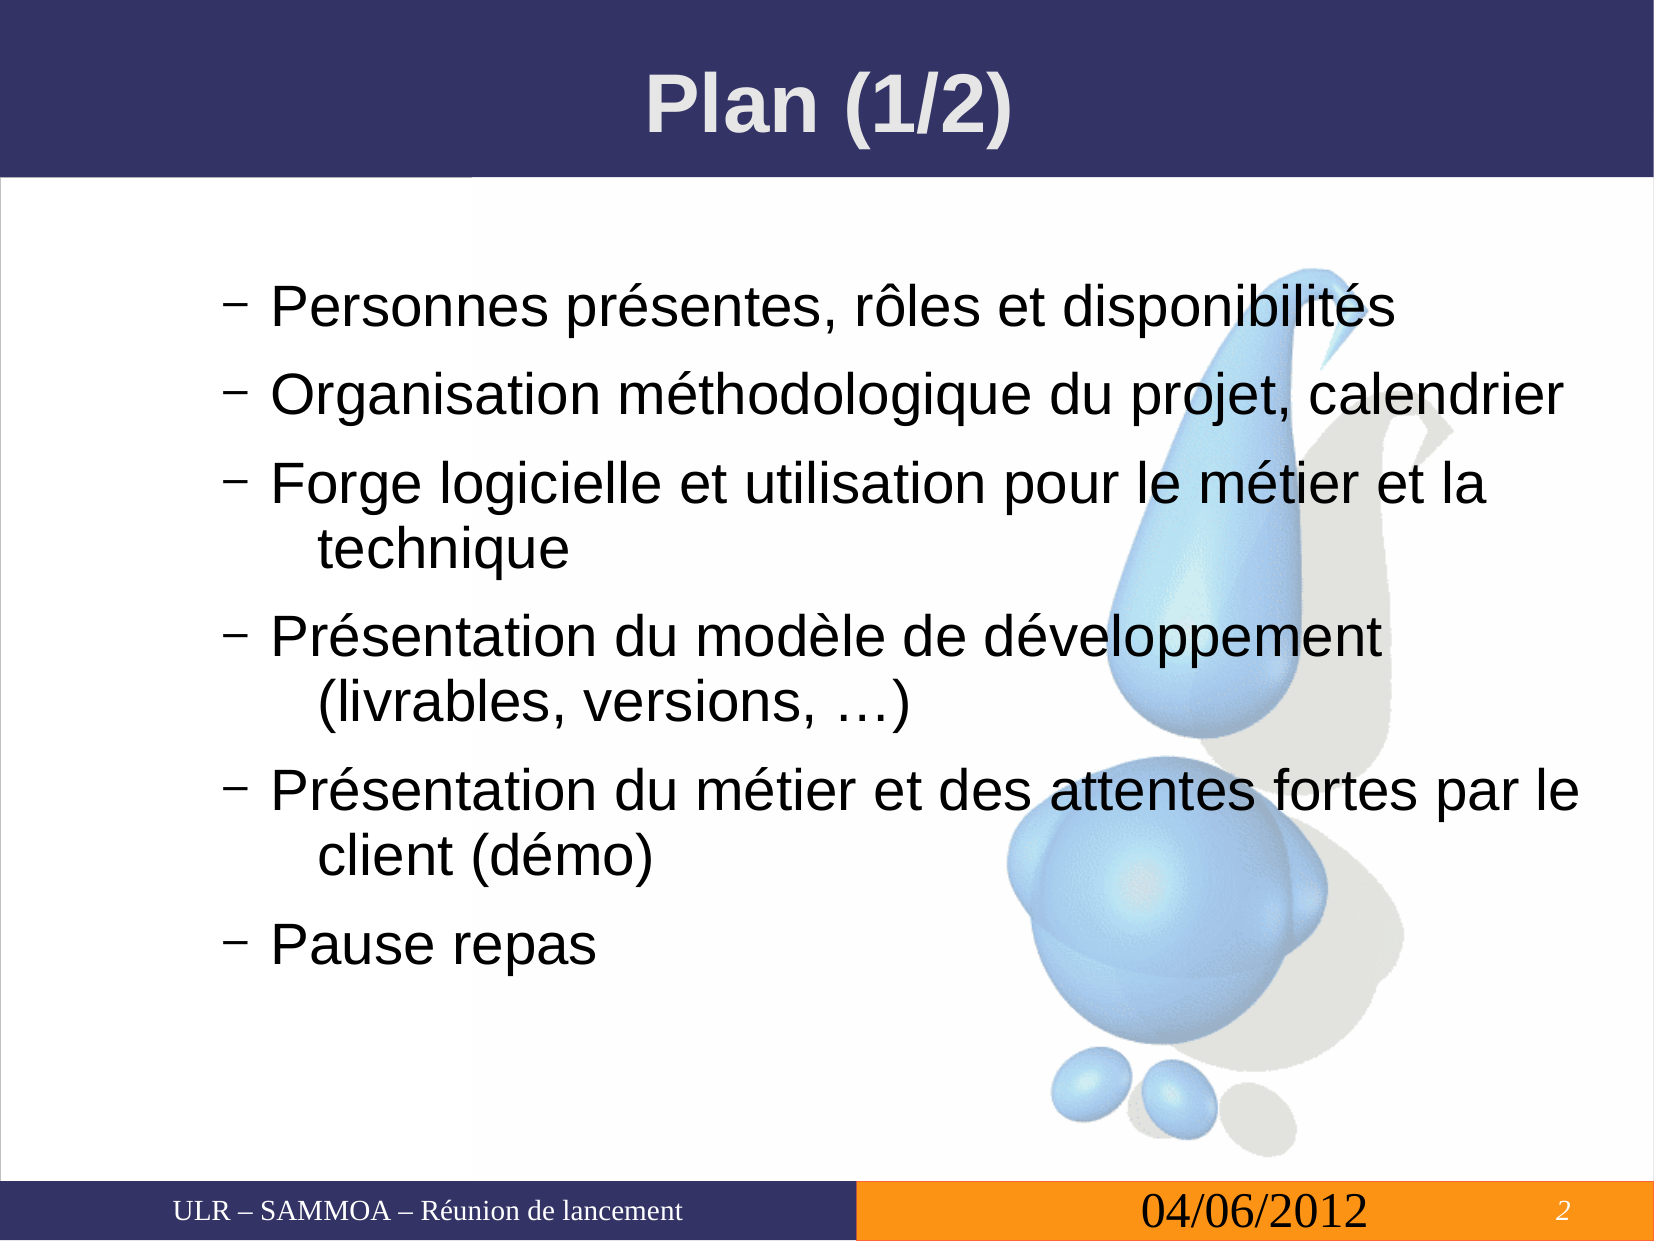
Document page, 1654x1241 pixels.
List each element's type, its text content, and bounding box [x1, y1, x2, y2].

title Plan (1/2) [123, 0, 1536, 208]
picture [472, 178, 1654, 1181]
list Personnes présentes, rôles et disponibilités Organisation méthodologique du projet, calendrier Forge logicielle et utilisation pour le métier et la technique Présentation du modèle de développement (livrables, versions, …) Présentation du métier et des attentes fortes par le client (démo) Pause repas [34, 273, 1600, 1066]
